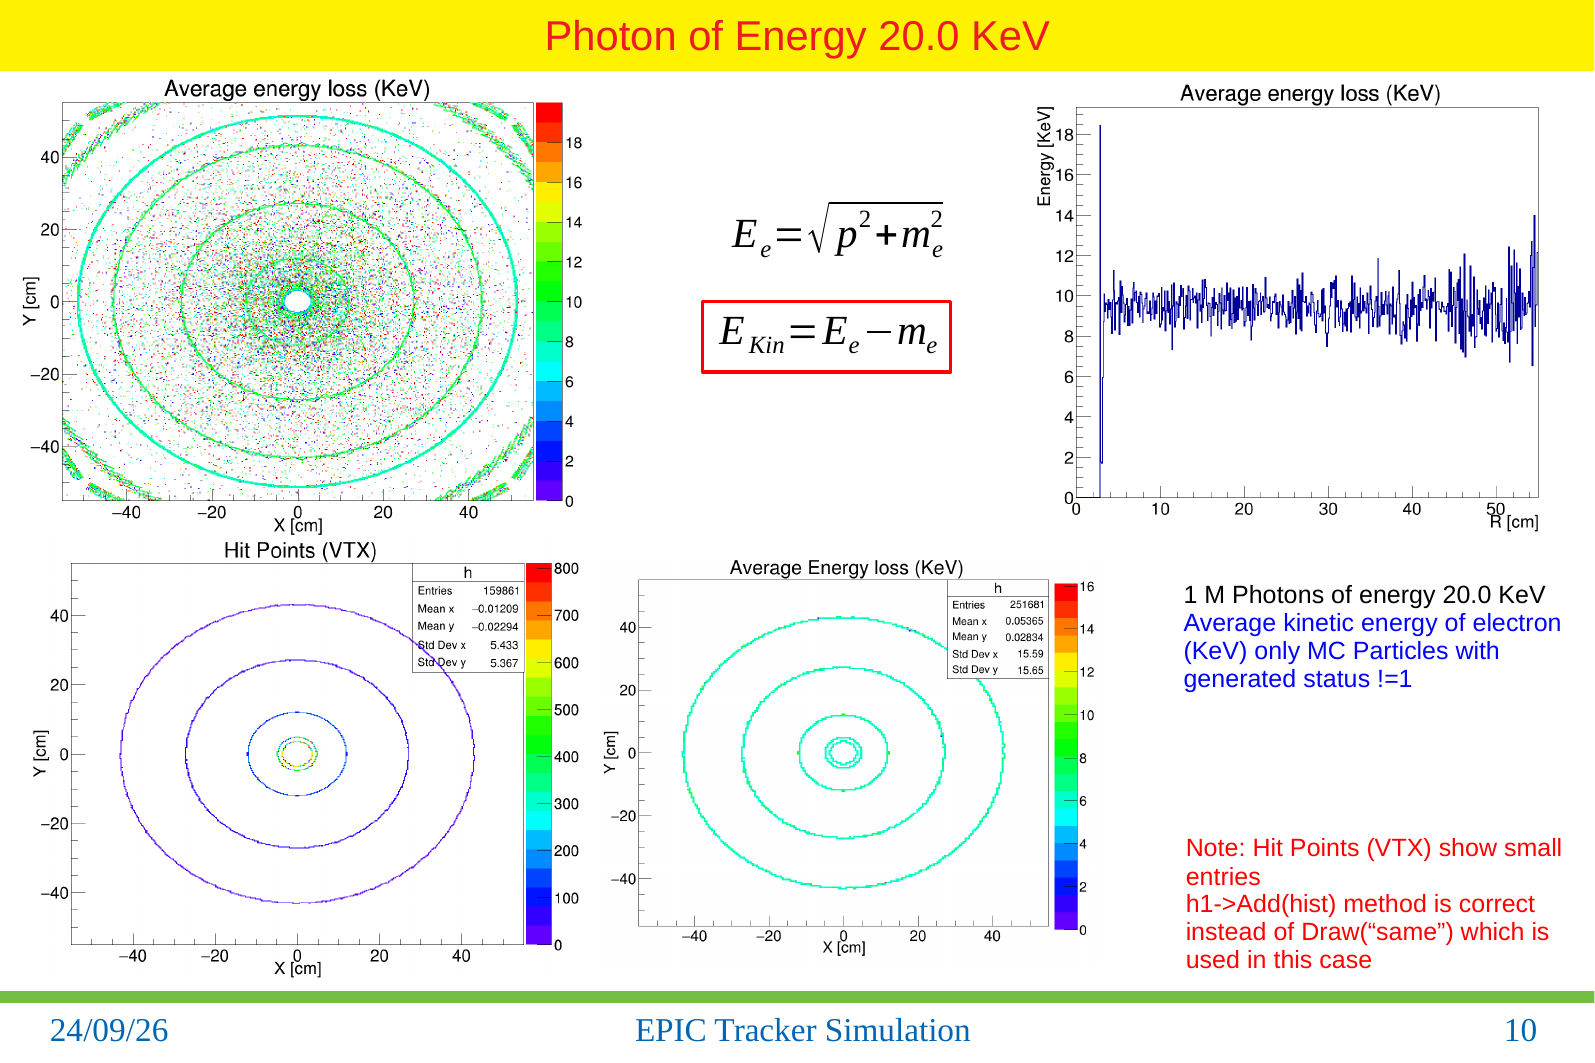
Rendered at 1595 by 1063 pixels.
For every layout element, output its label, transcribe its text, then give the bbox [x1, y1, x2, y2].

picture [1025, 79, 1595, 544]
picture [593, 555, 1099, 967]
chart [724, 200, 950, 263]
chart [711, 307, 945, 359]
text_box 1 M Photons of energy 20.0 KeV Average kinetic energy of electron (KeV) only MC Particles with generated status !=1 [1168, 573, 1595, 701]
picture [10, 74, 591, 990]
text_box Note: Hit Points (VTX) show small entries h1->Add(hist) method is correct instead of Draw(“same”) which is used in this case [1171, 826, 1595, 1010]
title Photon of Energy 20.0 KeV [0, 0, 1595, 71]
